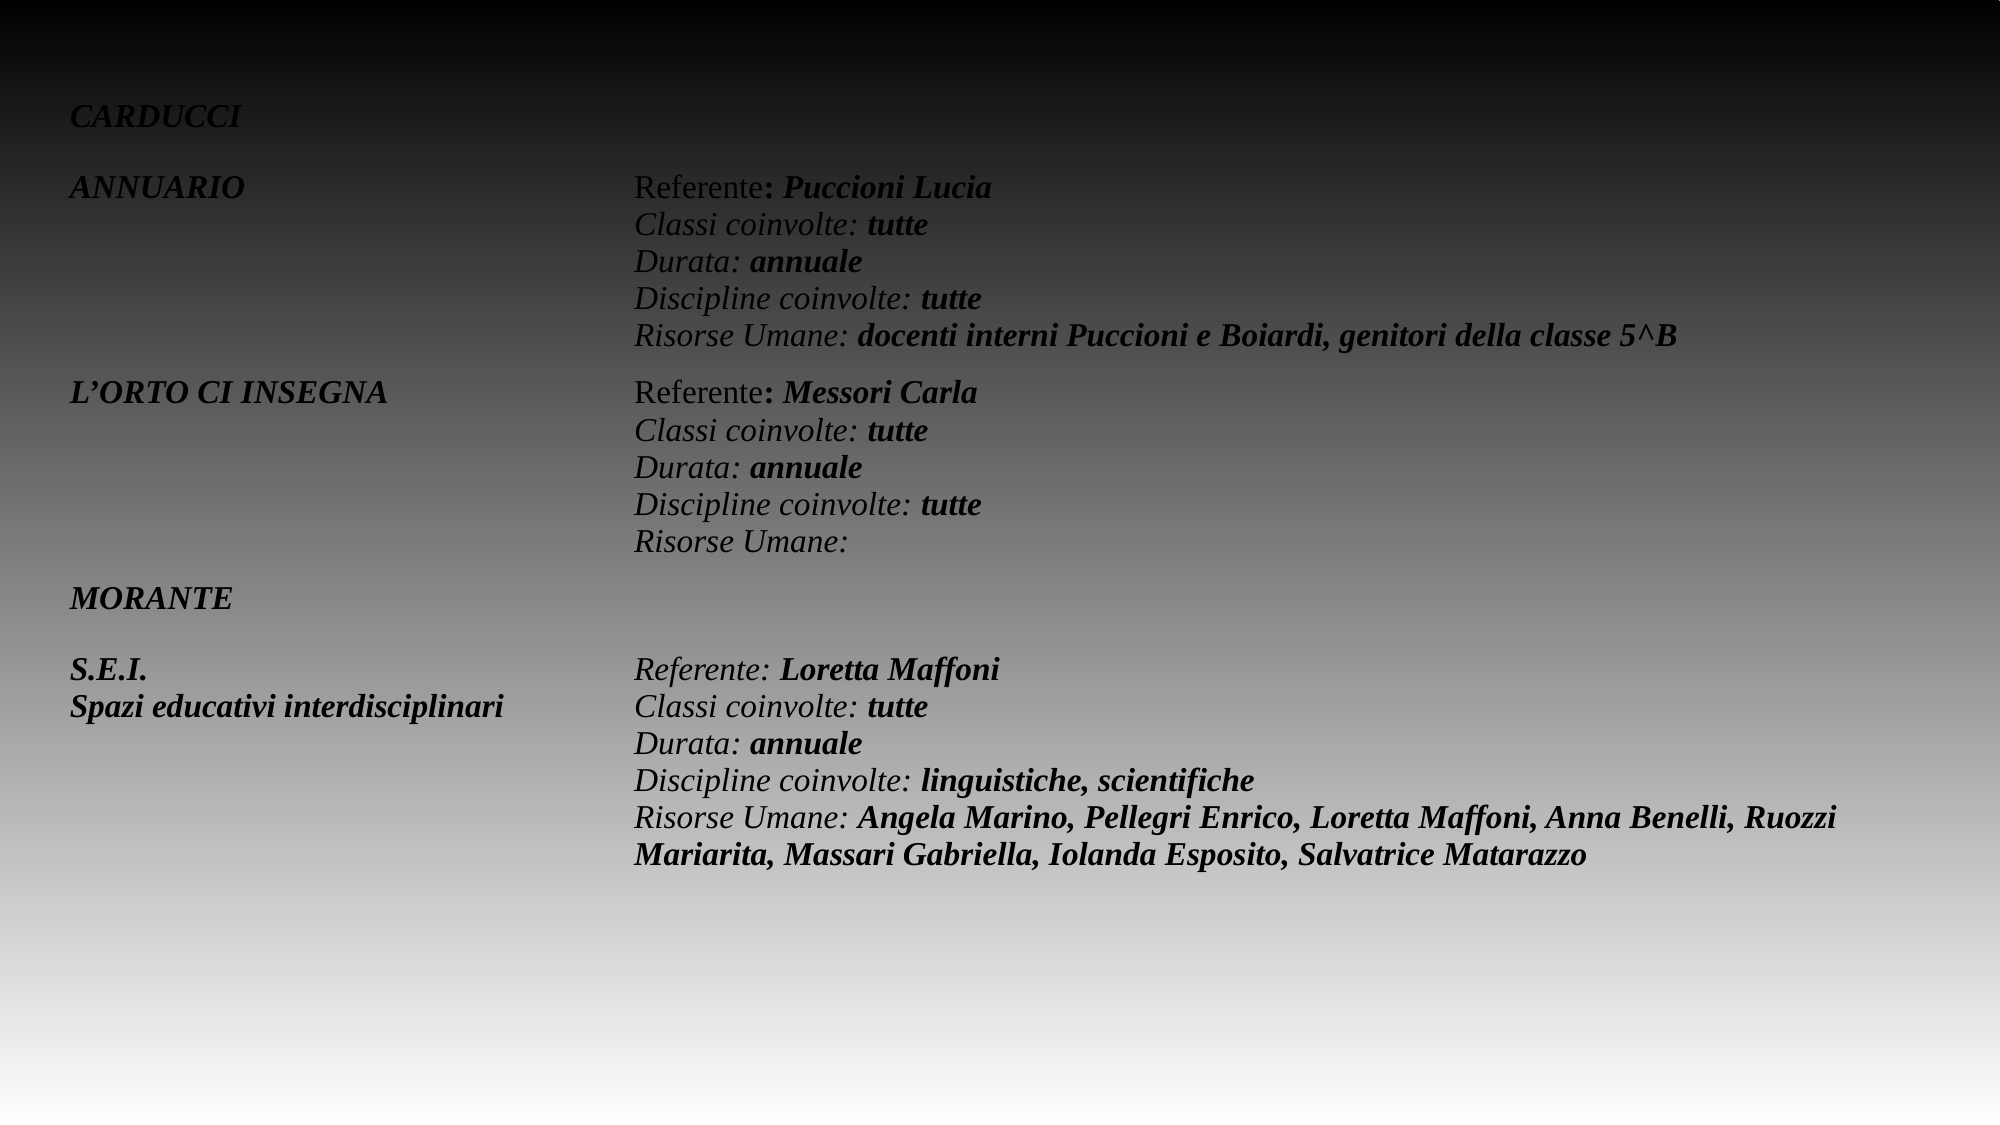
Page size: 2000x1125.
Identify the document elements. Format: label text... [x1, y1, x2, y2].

table_header [619, 90, 1874, 161]
table_header CARDUCCI [55, 90, 619, 161]
table_cell ANNUARIO [55, 161, 619, 367]
table_cell Referente: Loretta Maffoni Classi coinvolte: tutte Durata: annuale Discipline coinvolte: linguistiche, scientifiche Risorse Umane: Angela Marino, Pellegri Enrico, Loretta Maffoni, Anna Benelli, Ruozzi Mariarita, Massari Gabriella, Iolanda Esposito, Salvatrice Matarazzo [619, 643, 1874, 885]
table_cell S.E.I. Spazi educativi interdisciplinari [55, 643, 619, 885]
table_cell [619, 572, 1874, 643]
table_cell Referente: Messori Carla Classi coinvolte: tutte Durata: annuale Discipline coinvolte: tutte Risorse Umane: [619, 367, 1874, 572]
table_cell L’ORTO CI INSEGNA [55, 367, 619, 572]
table_cell Referente: Puccioni Lucia Classi coinvolte: tutte Durata: annuale Discipline coinvolte: tutte Risorse Umane: docenti interni Puccioni e Boiardi, genitori della classe 5^B [619, 161, 1874, 367]
table_cell MORANTE [55, 572, 619, 643]
